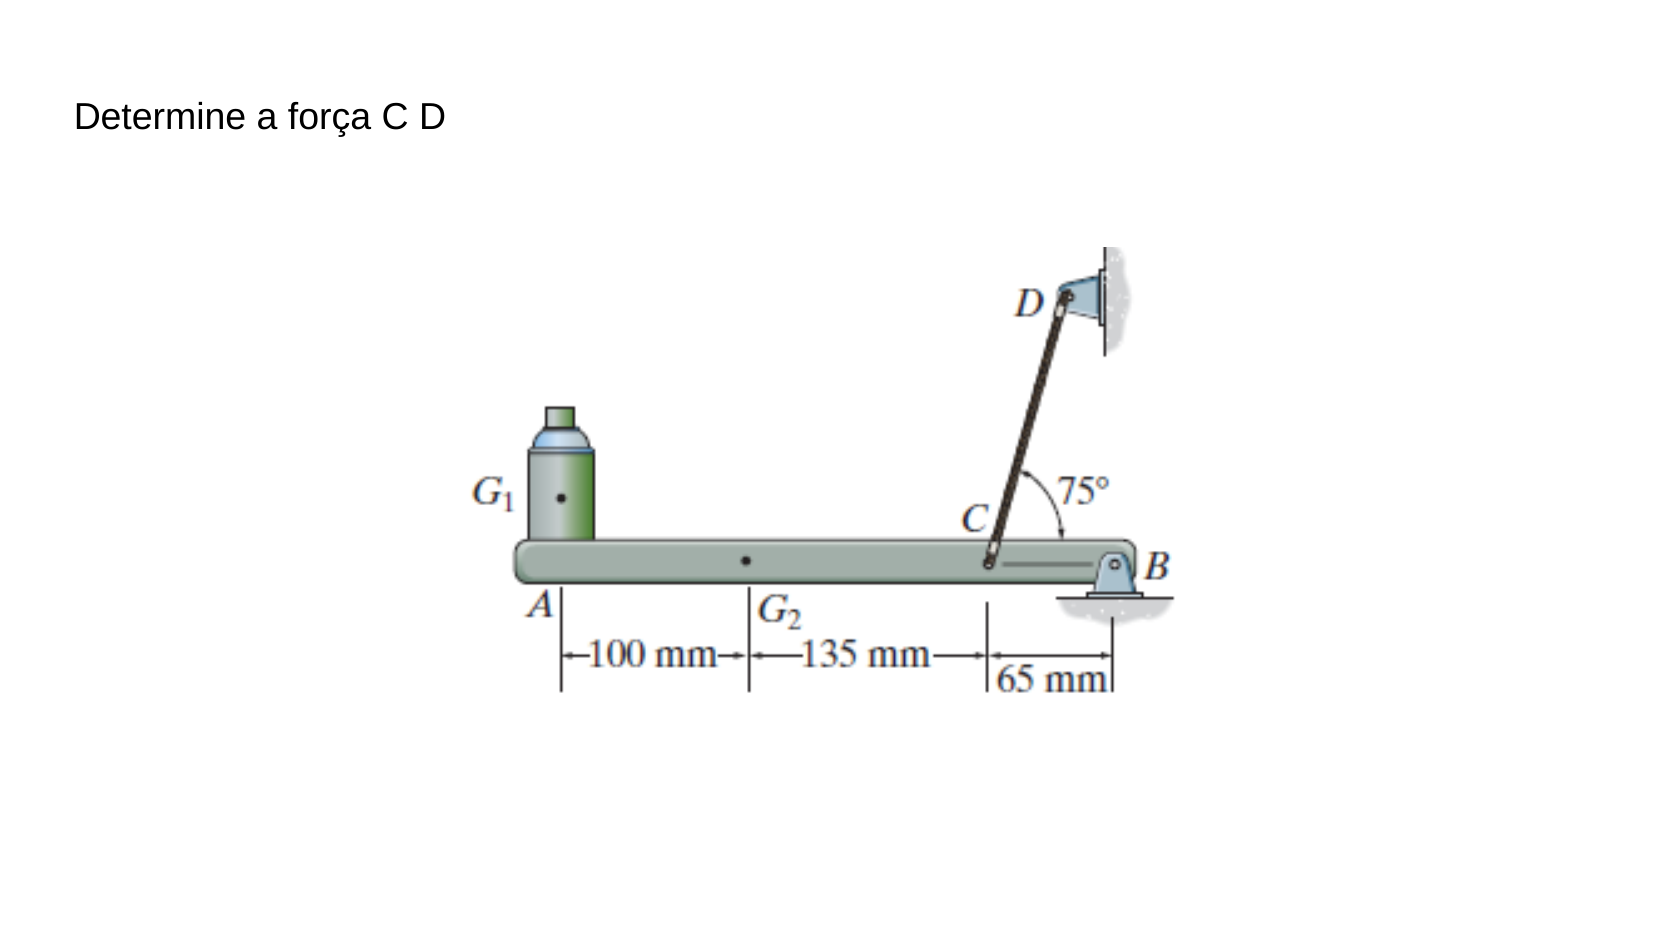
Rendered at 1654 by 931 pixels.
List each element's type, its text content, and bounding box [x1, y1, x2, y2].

text_box Determine a força C D [59, 88, 709, 207]
picture [413, 247, 1182, 798]
